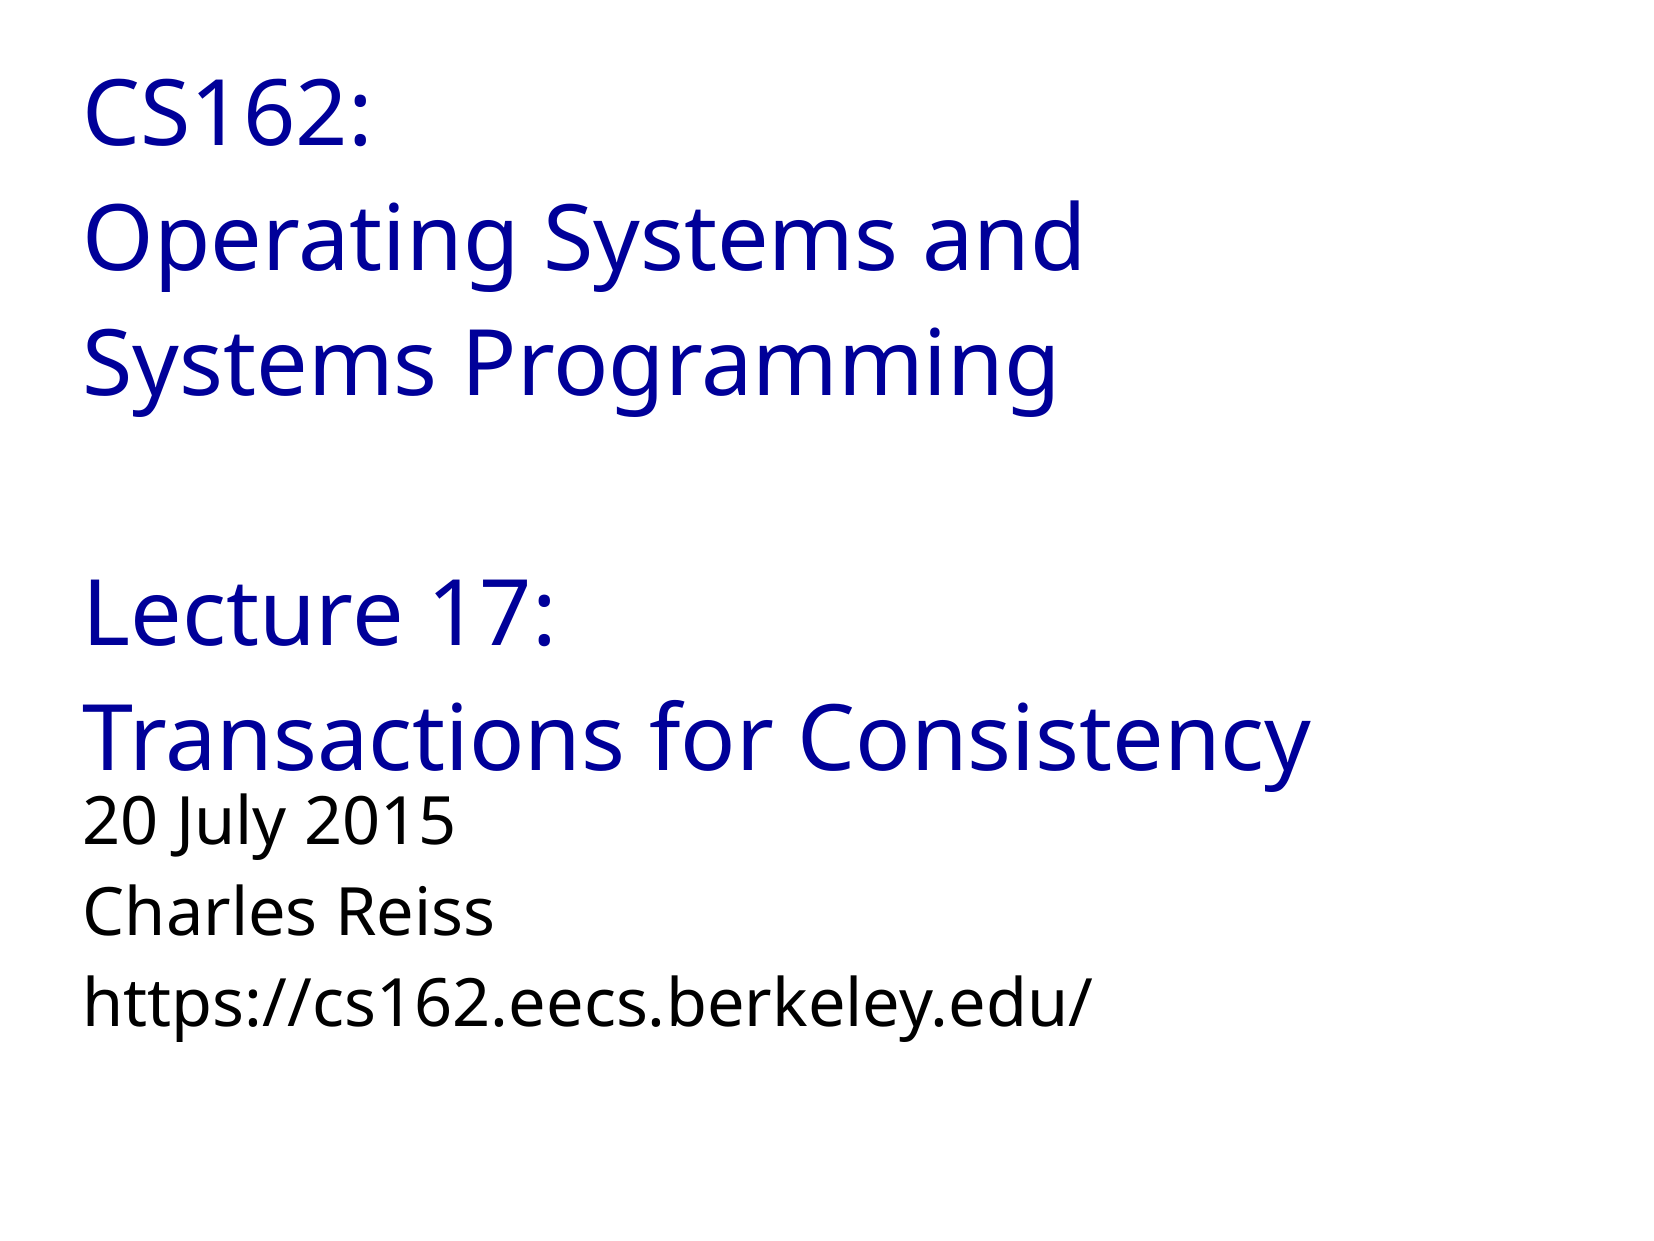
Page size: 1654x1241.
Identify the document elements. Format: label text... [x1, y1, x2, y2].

title CS162: Operating Systems and Systems Programming Lecture 17: Transactions for Consistency [82, 67, 1636, 777]
subtitle 20 July 2015 Charles Reiss https://cs162.eecs.berkeley.edu/ [82, 797, 1571, 1022]
